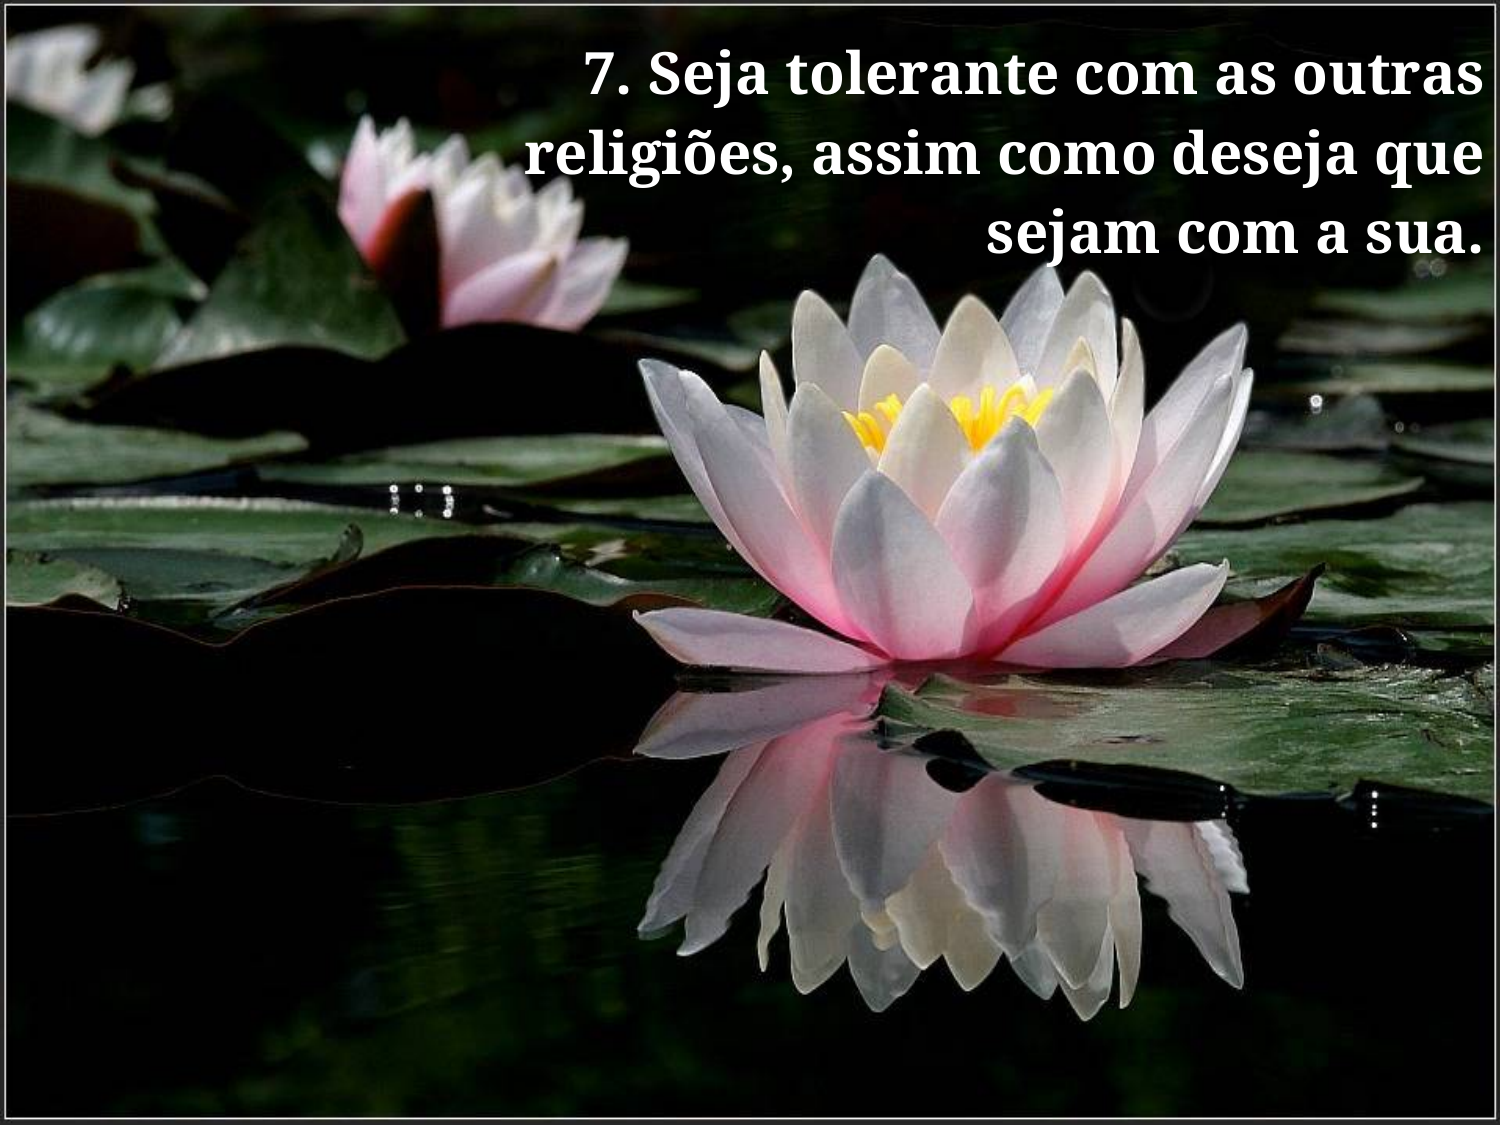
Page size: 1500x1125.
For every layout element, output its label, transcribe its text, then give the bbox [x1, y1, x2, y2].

picture [0, 0, 1500, 1125]
text_box 7. Seja tolerante com as outras religiões, assim como deseja que sejam com a sua. [437, 24, 1500, 279]
